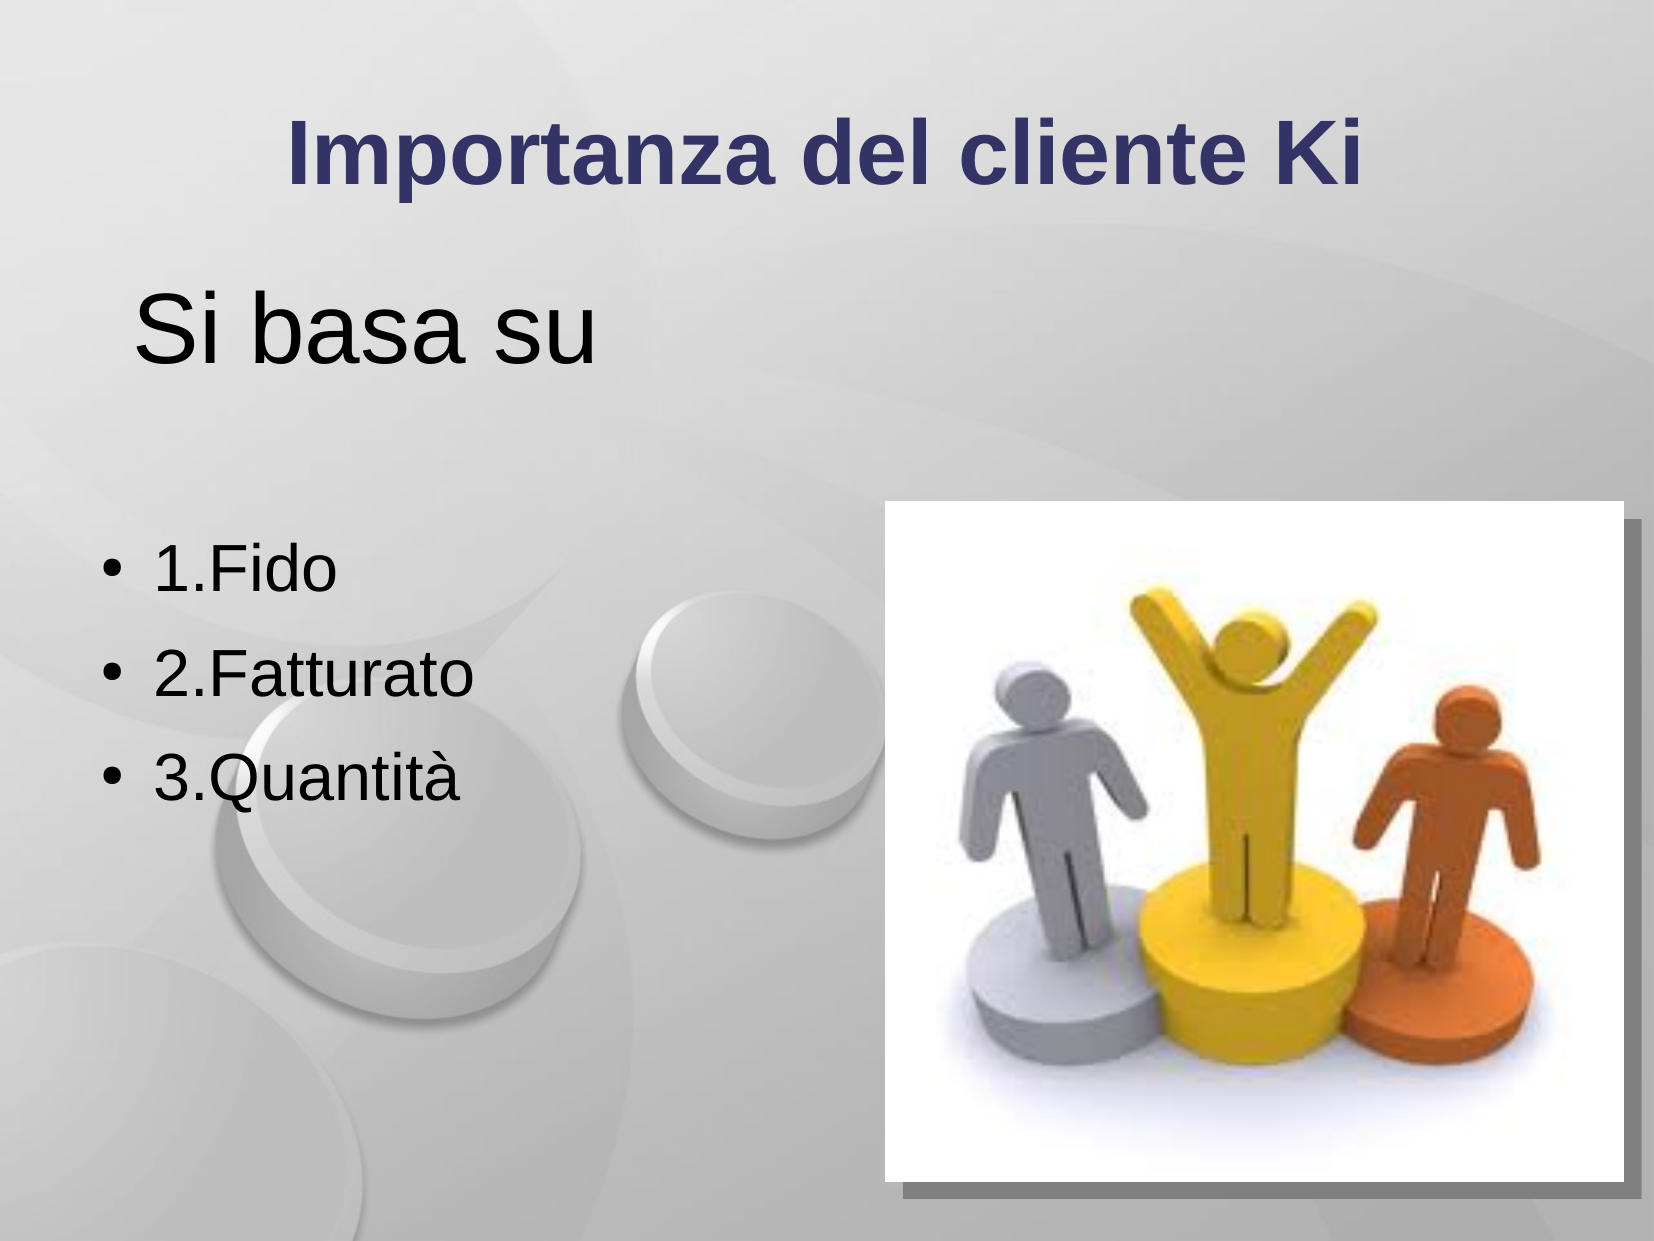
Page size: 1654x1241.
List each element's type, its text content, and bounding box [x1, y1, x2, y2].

picture [0, 0, 1654, 1241]
list 1.Fido 2.Fatturato 3.Quantità [82, 531, 798, 1094]
title Importanza del cliente Ki [82, 56, 1571, 250]
text_box Si basa su [118, 265, 709, 393]
